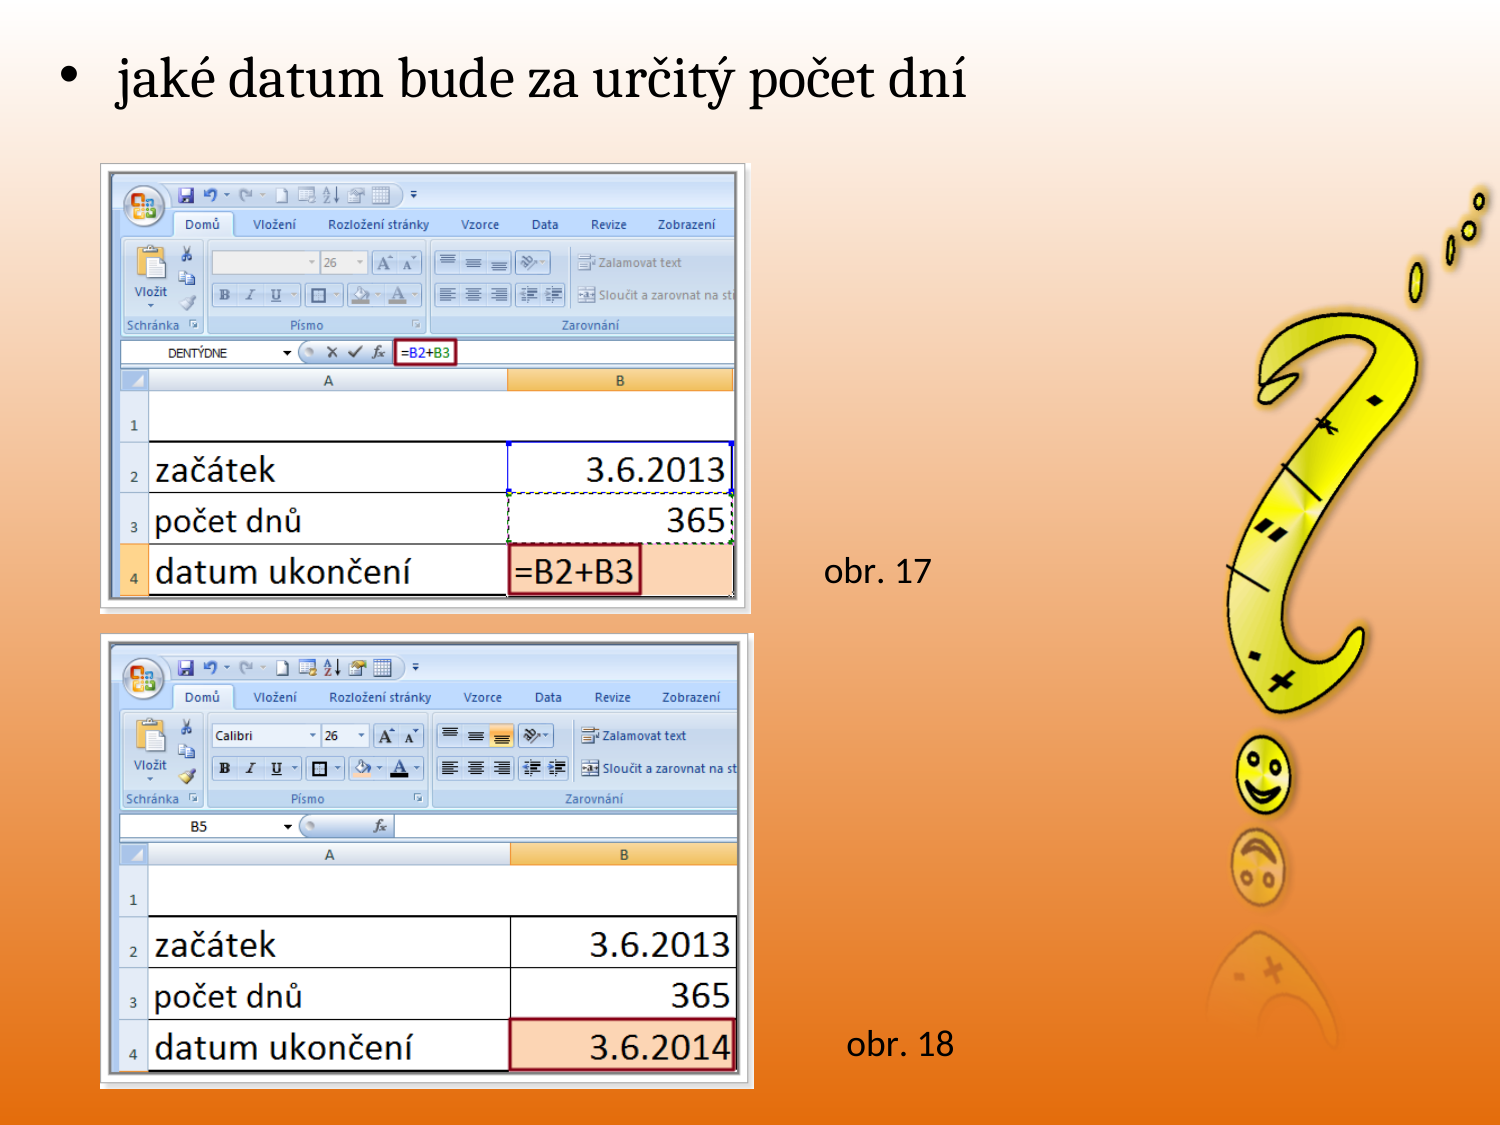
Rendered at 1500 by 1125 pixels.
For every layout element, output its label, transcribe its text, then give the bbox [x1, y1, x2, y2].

text_box jaké datum bude za určitý počet dní [0, 31, 1211, 117]
text_box obr. 18 [831, 1011, 970, 1072]
picture [1171, 160, 1500, 1125]
picture [100, 633, 754, 1089]
text_box obr. 17 [809, 538, 987, 600]
picture [100, 163, 751, 614]
